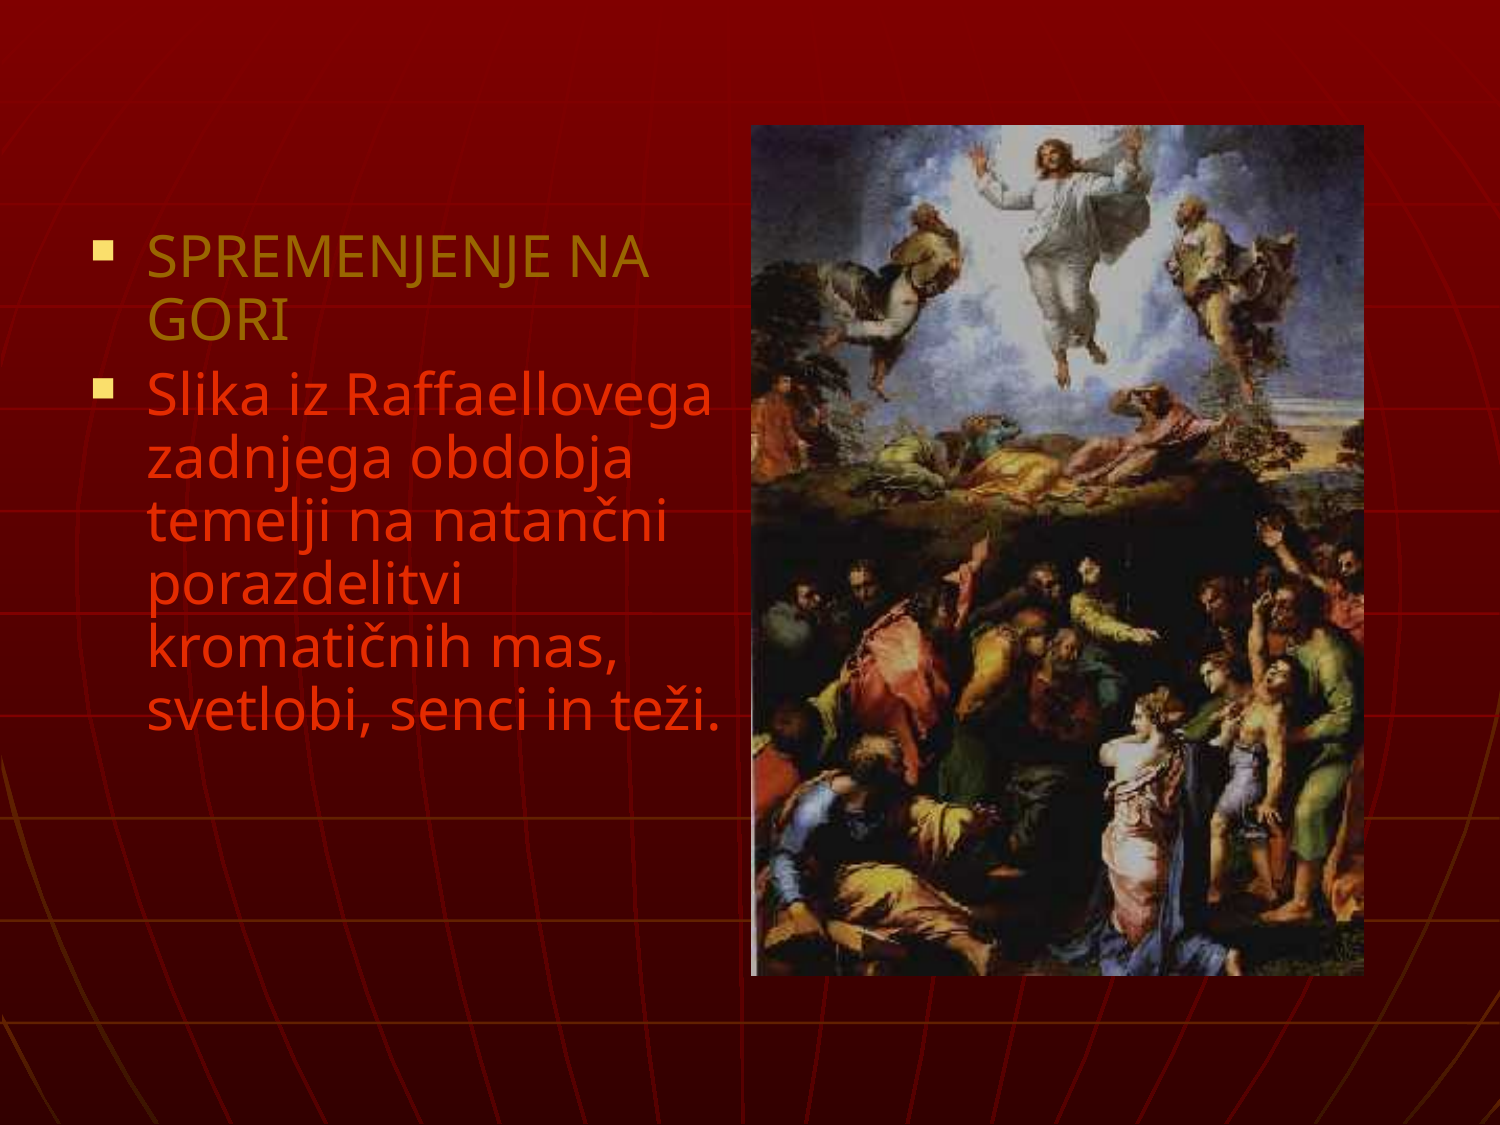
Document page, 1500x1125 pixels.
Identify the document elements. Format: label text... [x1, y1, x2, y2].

picture [751, 125, 1364, 976]
list SPREMENJENJE NA GORI Slika iz Raffaellovega zadnjega obdobja temelji na natančni porazdelitvi kromatičnih mas, svetlobi, senci in teži. [75, 220, 738, 941]
